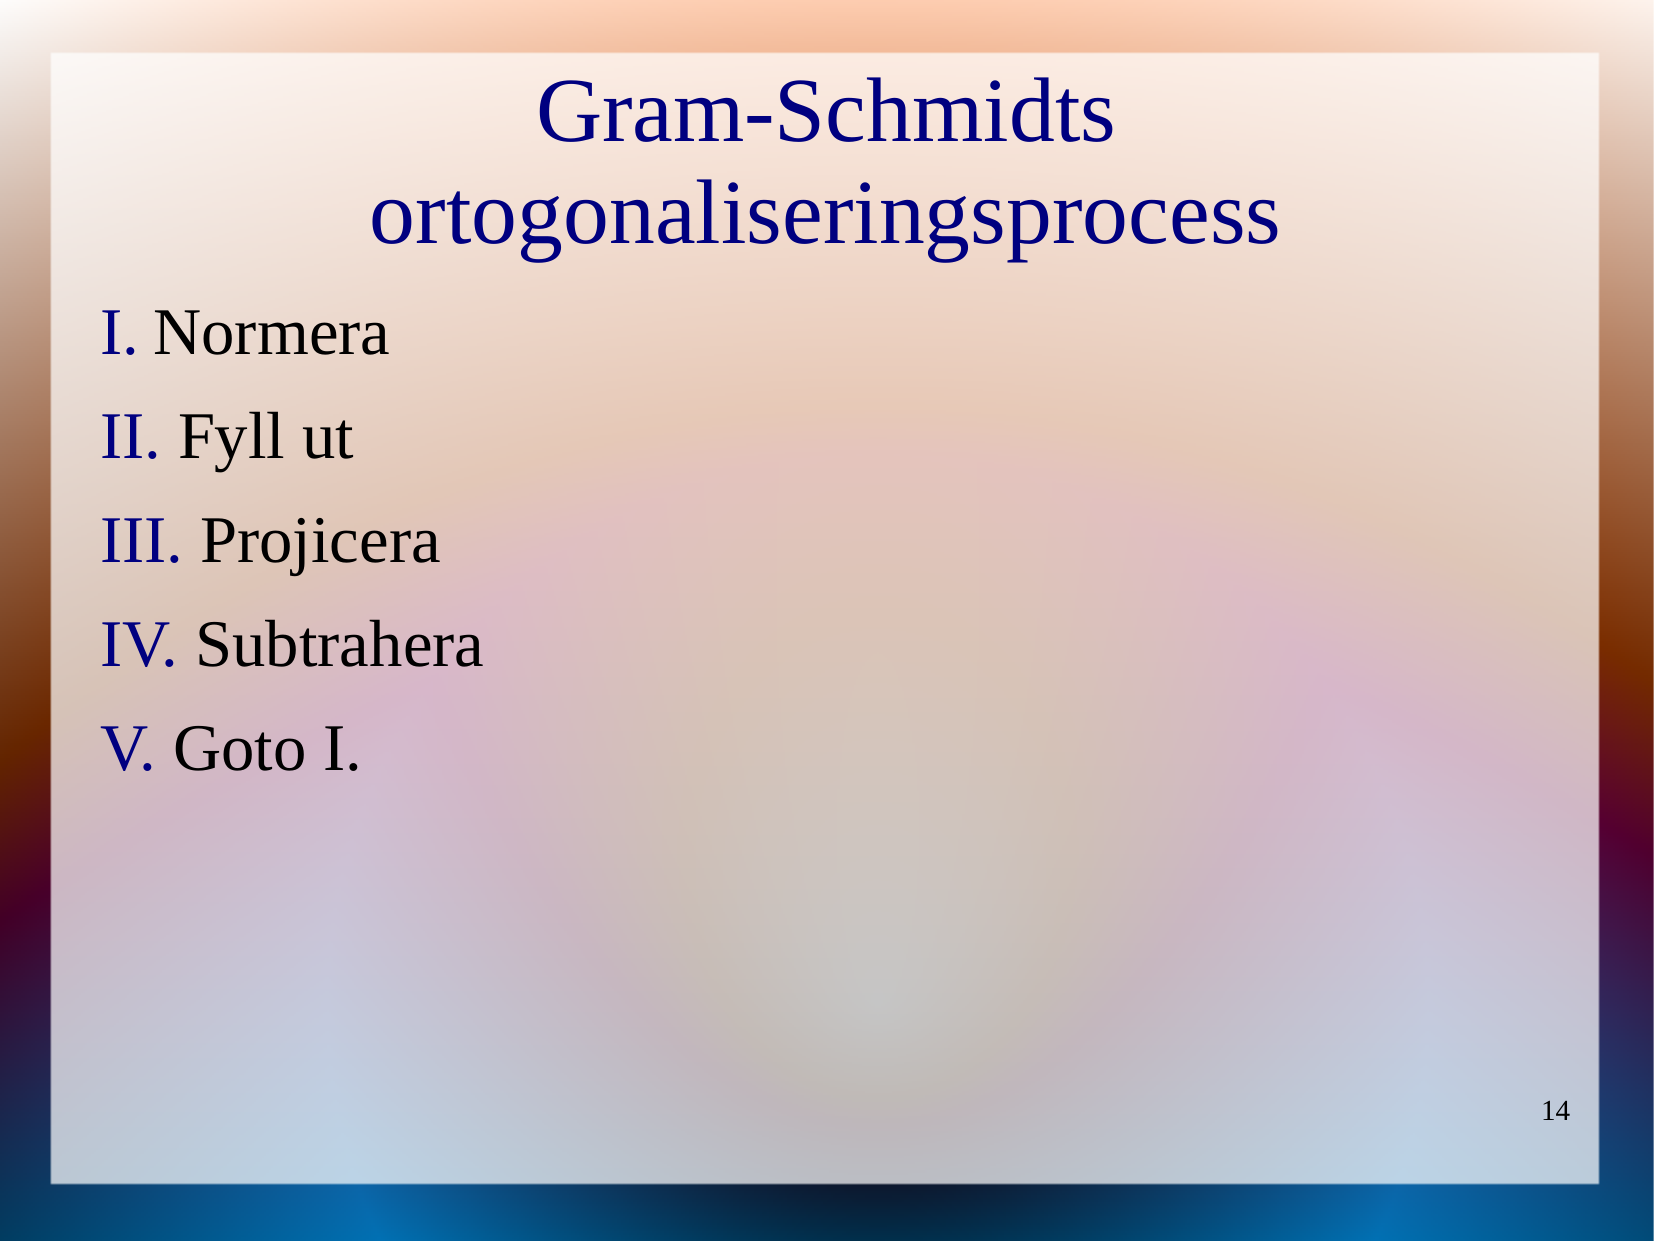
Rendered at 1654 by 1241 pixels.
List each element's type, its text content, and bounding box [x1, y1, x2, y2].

list Normera Fyll ut Projicera Subtrahera Goto I. [82, 290, 1571, 1109]
picture [0, 0, 1654, 1241]
title Gram-Schmidts ortogonaliseringsprocess [82, 49, 1571, 269]
